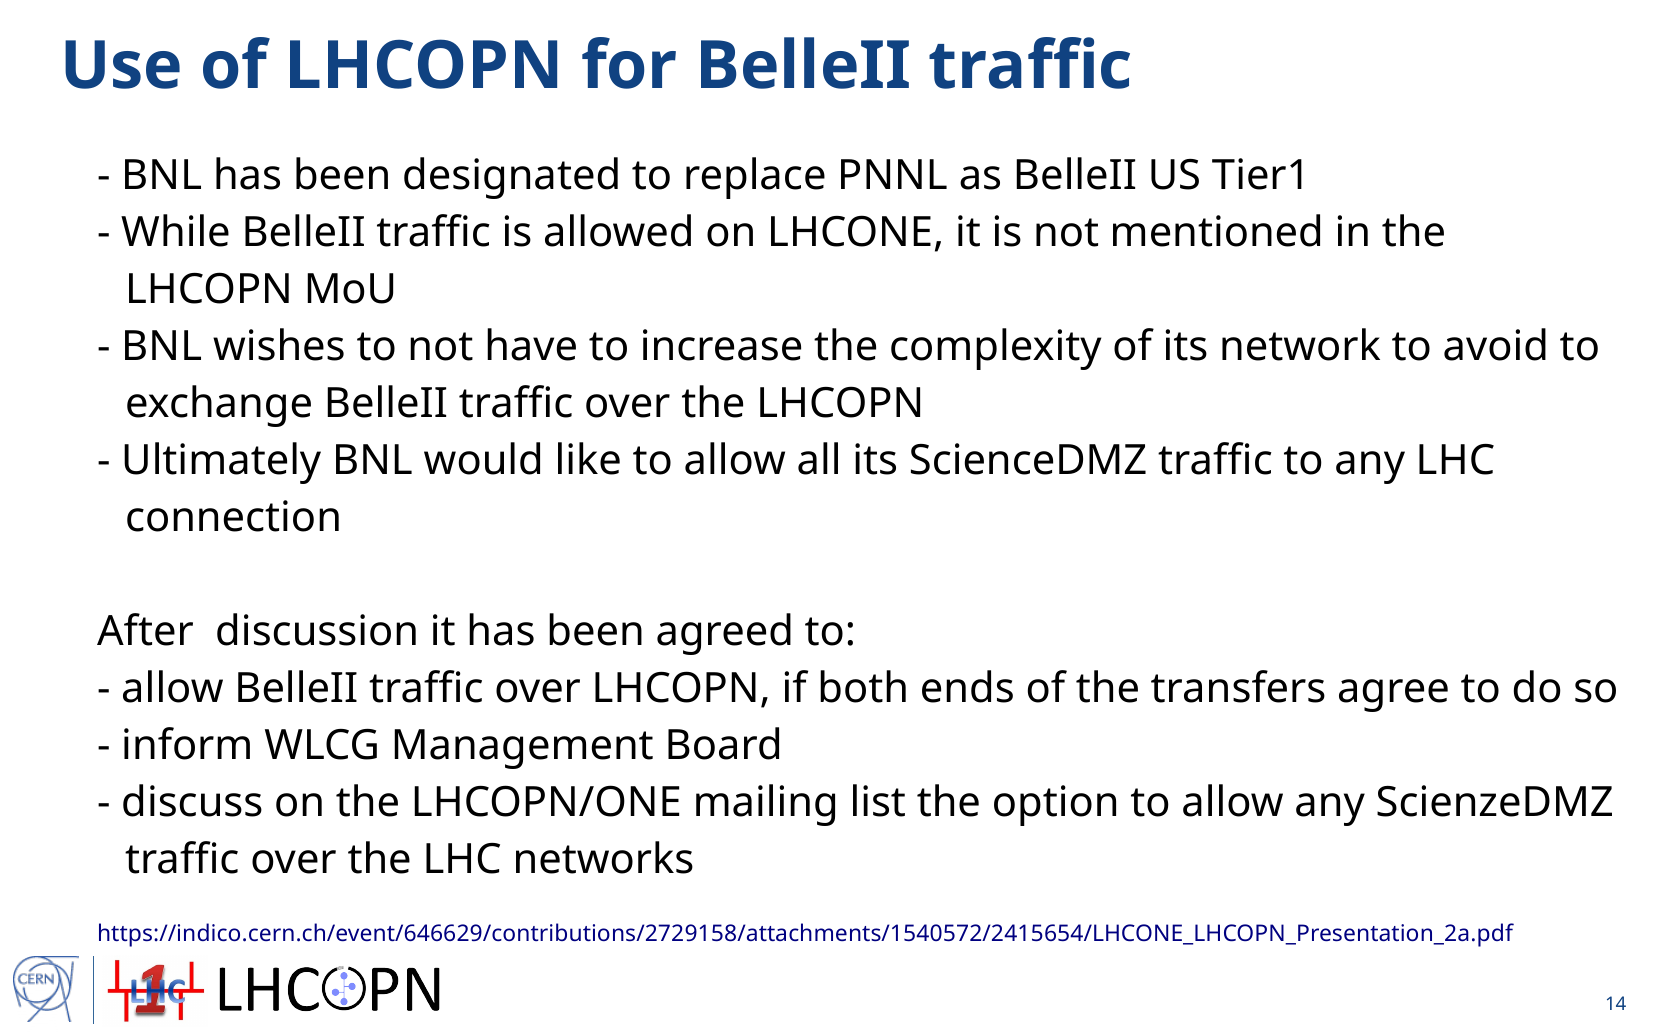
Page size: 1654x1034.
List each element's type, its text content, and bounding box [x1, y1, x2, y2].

title Use of LHCOPN for BelleII traffic [60, 0, 1528, 138]
text_box - BNL has been designated to replace PNNL as BelleII US Tier1 - While BelleII traffic is allowed on LHCONE, it is not mentioned in the LHCOPN MoU - BNL wishes to not have to increase the complexity of its network to avoid to exchange BelleII traffic over the LHCOPN - Ultimately BNL would like to allow all its ScienceDMZ traffic to any LHC connection After discussion it has been agreed to: - allow BelleII traffic over LHCOPN, if both ends of the transfers agree to do so - inform WLCG Management Board - discuss on the LHCOPN/ONE mailing list the option to allow any ScienzeDMZ traffic over the LHC networks https://indico.cern.ch/event/646629/contributions/2729158/attachments/1540572/2415654/LHCONE_LHCOPN_Presentation_2a.pdf [82, 137, 1638, 1034]
picture [13, 956, 79, 1032]
